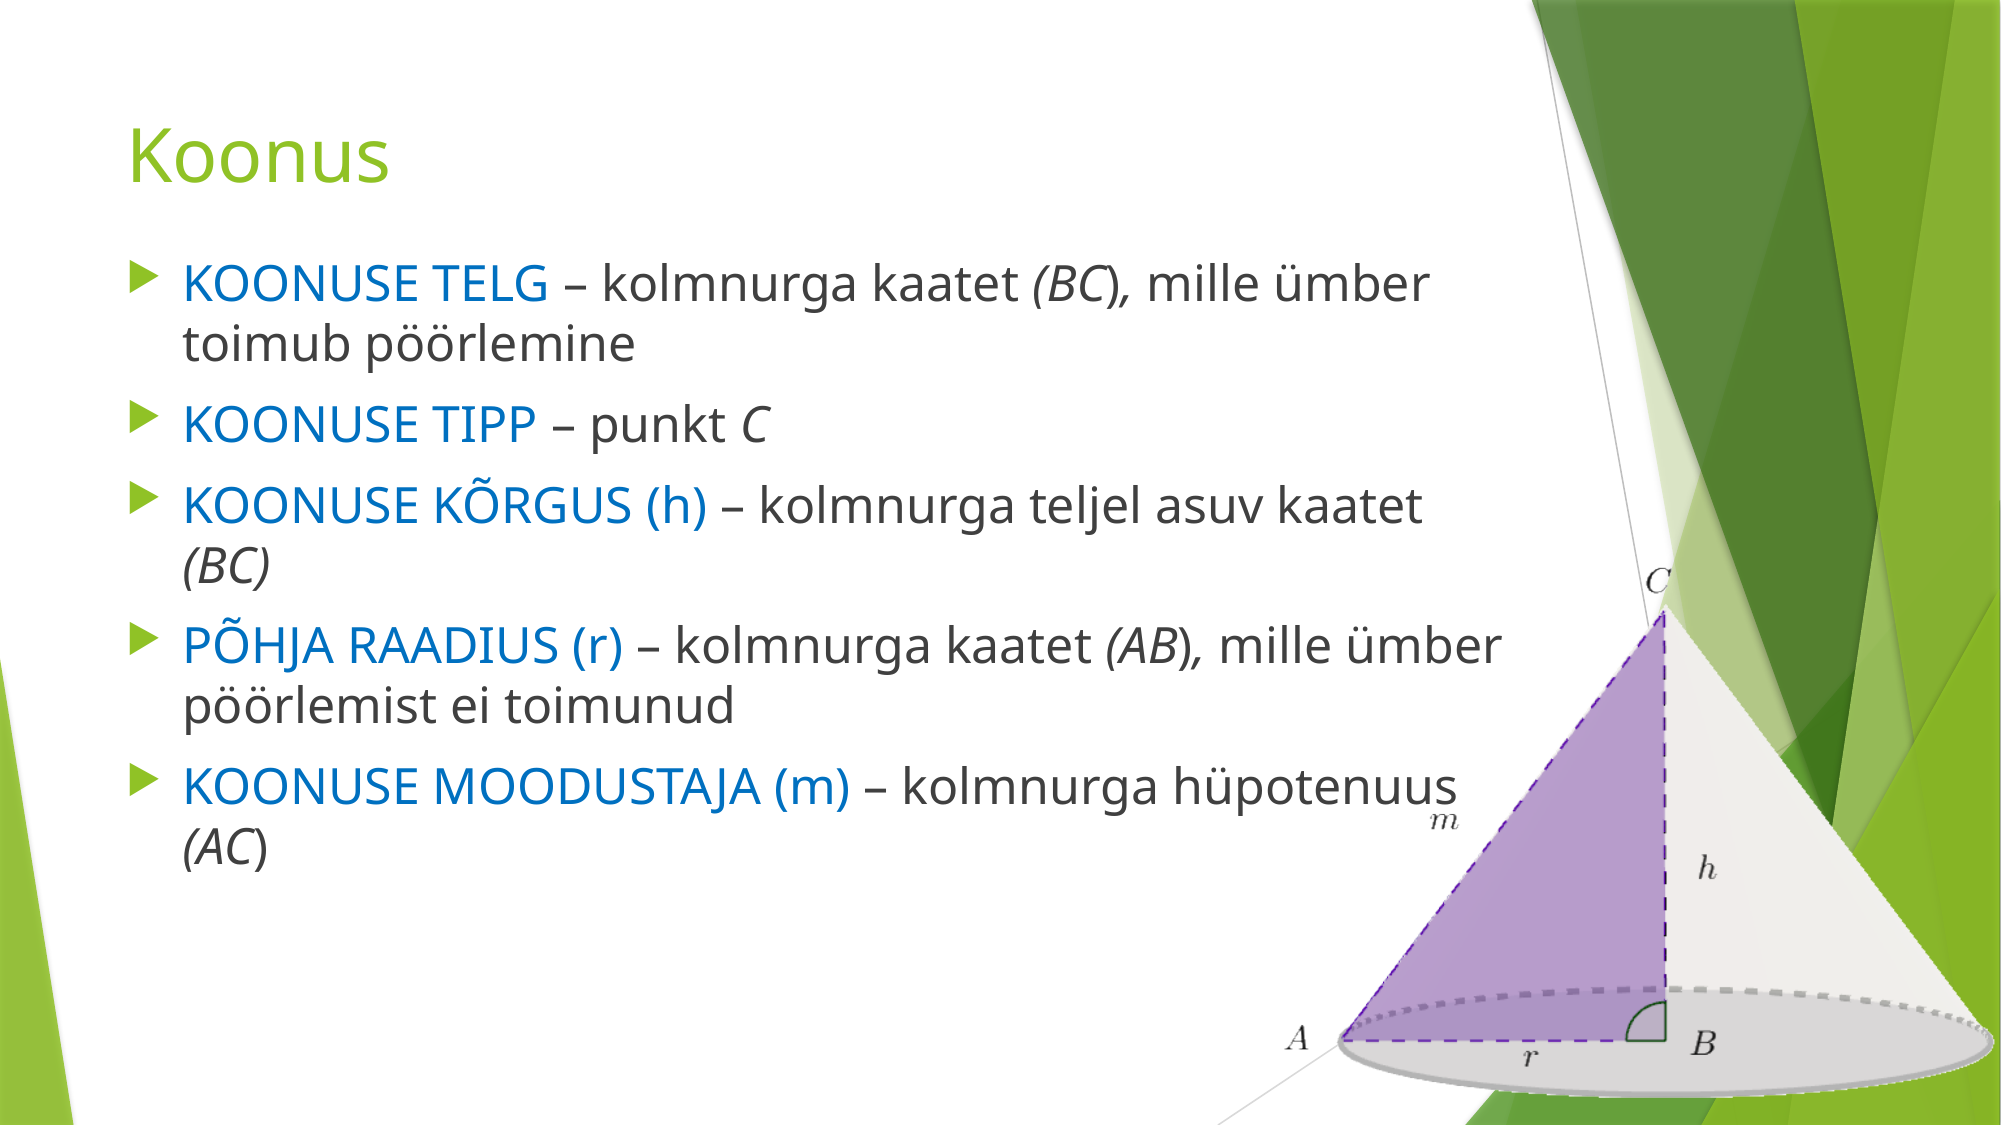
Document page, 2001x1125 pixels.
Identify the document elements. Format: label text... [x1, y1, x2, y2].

title Koonus [111, 99, 1522, 243]
picture [1275, 560, 2000, 1111]
list KOONUSE TELG – kolmnurga kaatet (BC), mille ümber toimub pöörlemine KOONUSE TIPP – punkt C KOONUSE KÕRGUS (h) – kolmnurga teljel asuv kaatet (BC) PÕHJA RAADIUS (r) – kolmnurga kaatet (AB), mille ümber pöörlemist ei toimunud KOONUSE MOODUSTAJA (m) – kolmnurga hüpotenuus (AC) [111, 243, 1522, 1068]
